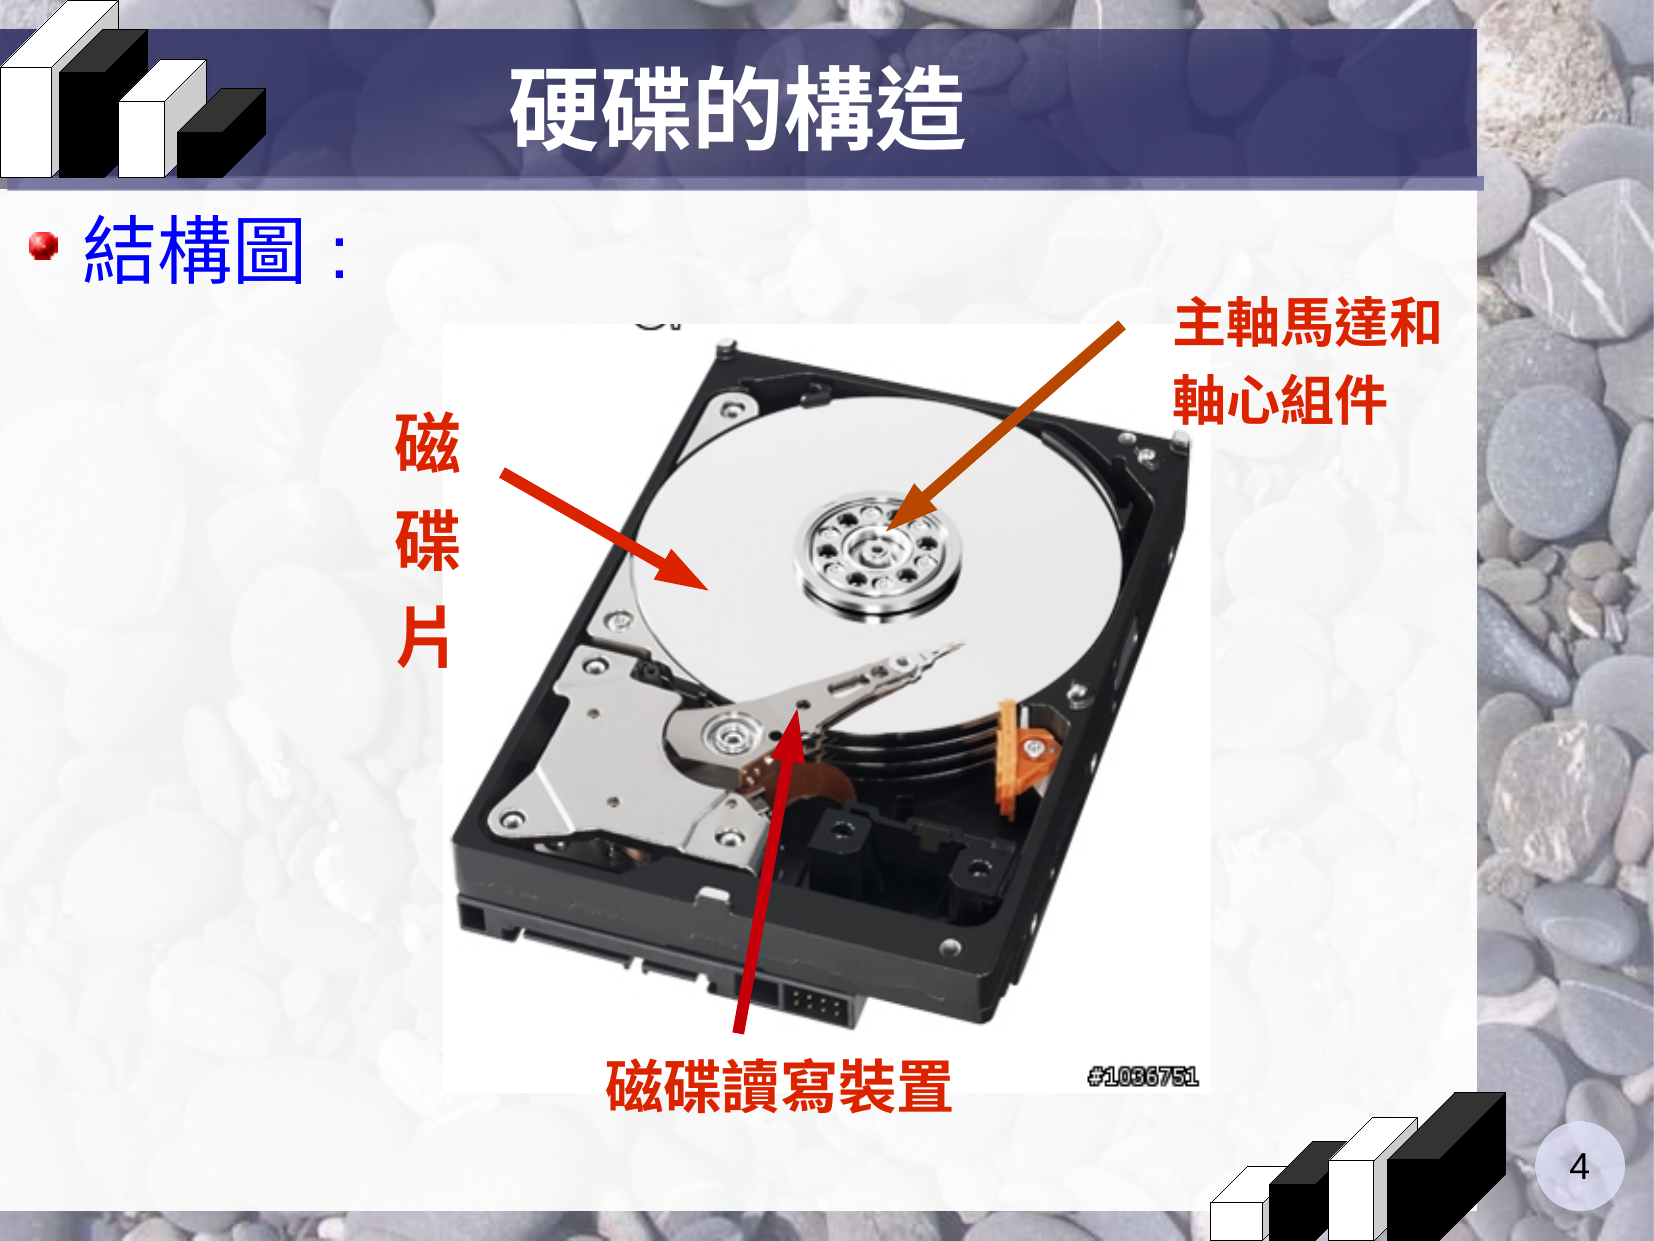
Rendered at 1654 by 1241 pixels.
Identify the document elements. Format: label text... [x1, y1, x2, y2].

picture [442, 324, 1211, 1093]
text_box 主軸馬達和軸心組件 [1151, 265, 1477, 423]
title 硬碟的構造 [29, 48, 1447, 159]
text_box 磁碟片 [354, 383, 502, 639]
text_box 磁碟讀寫裝置 [590, 1033, 1004, 1119]
list 結構圖: [29, 191, 1388, 1241]
